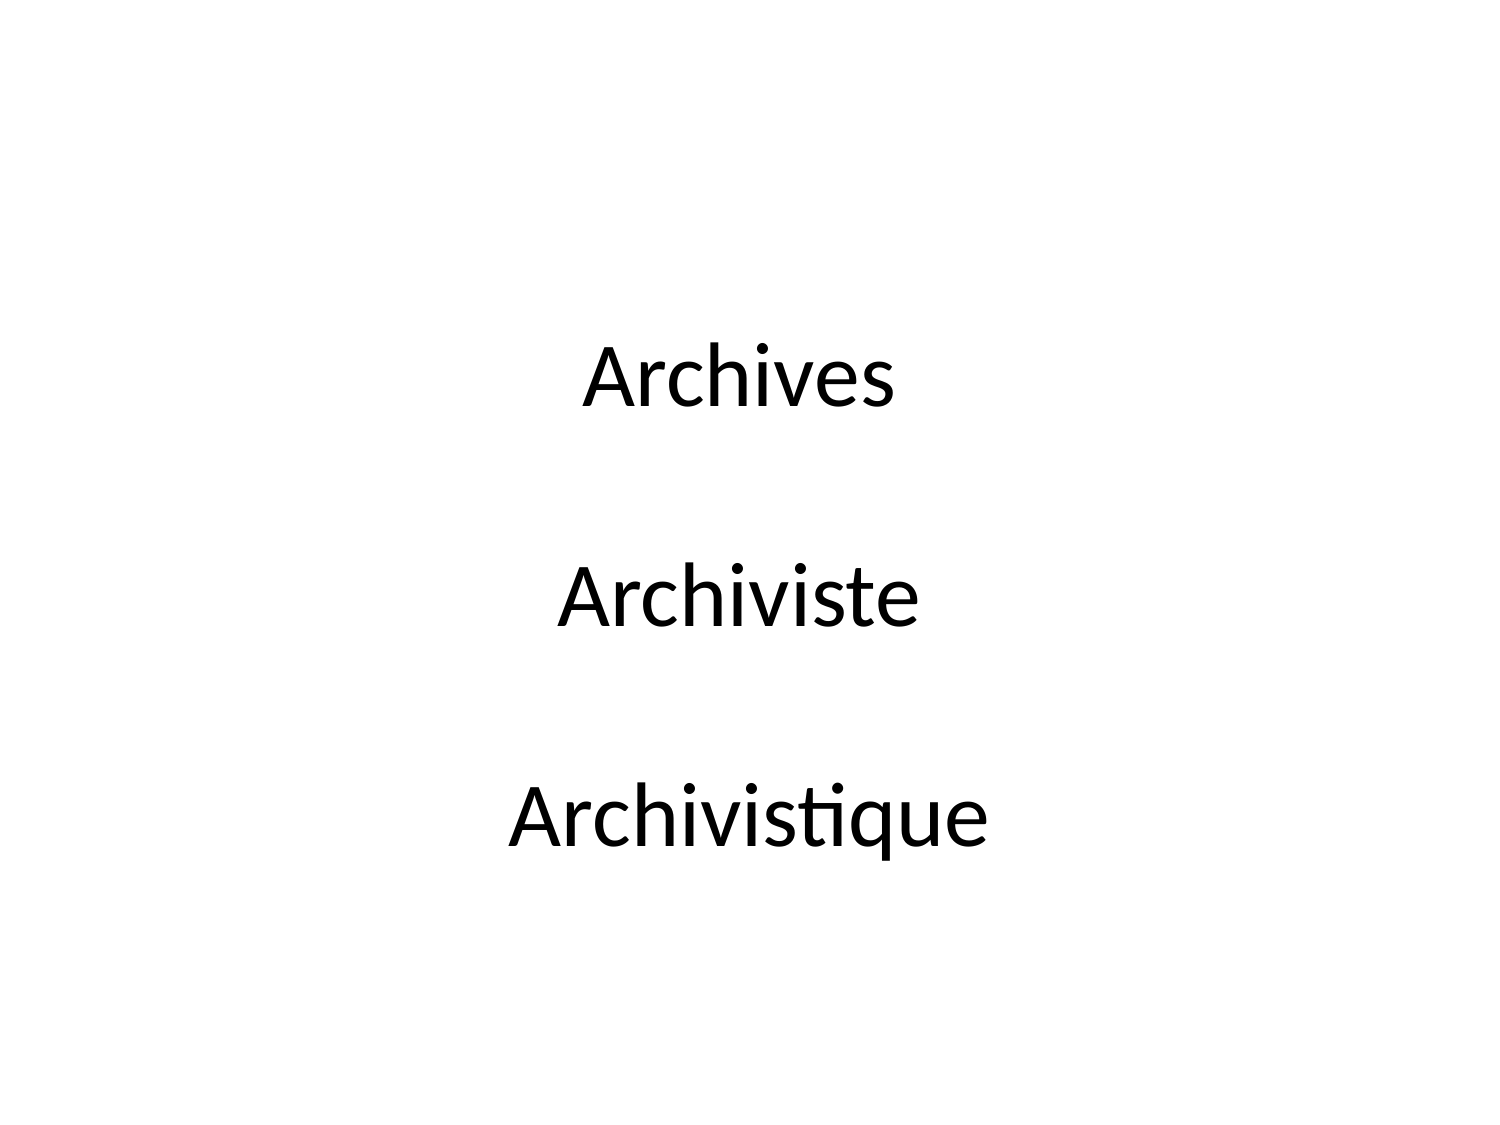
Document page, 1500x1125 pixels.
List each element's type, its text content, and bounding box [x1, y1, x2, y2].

subtitle Archives Archiviste Archivistique [75, 263, 1425, 916]
